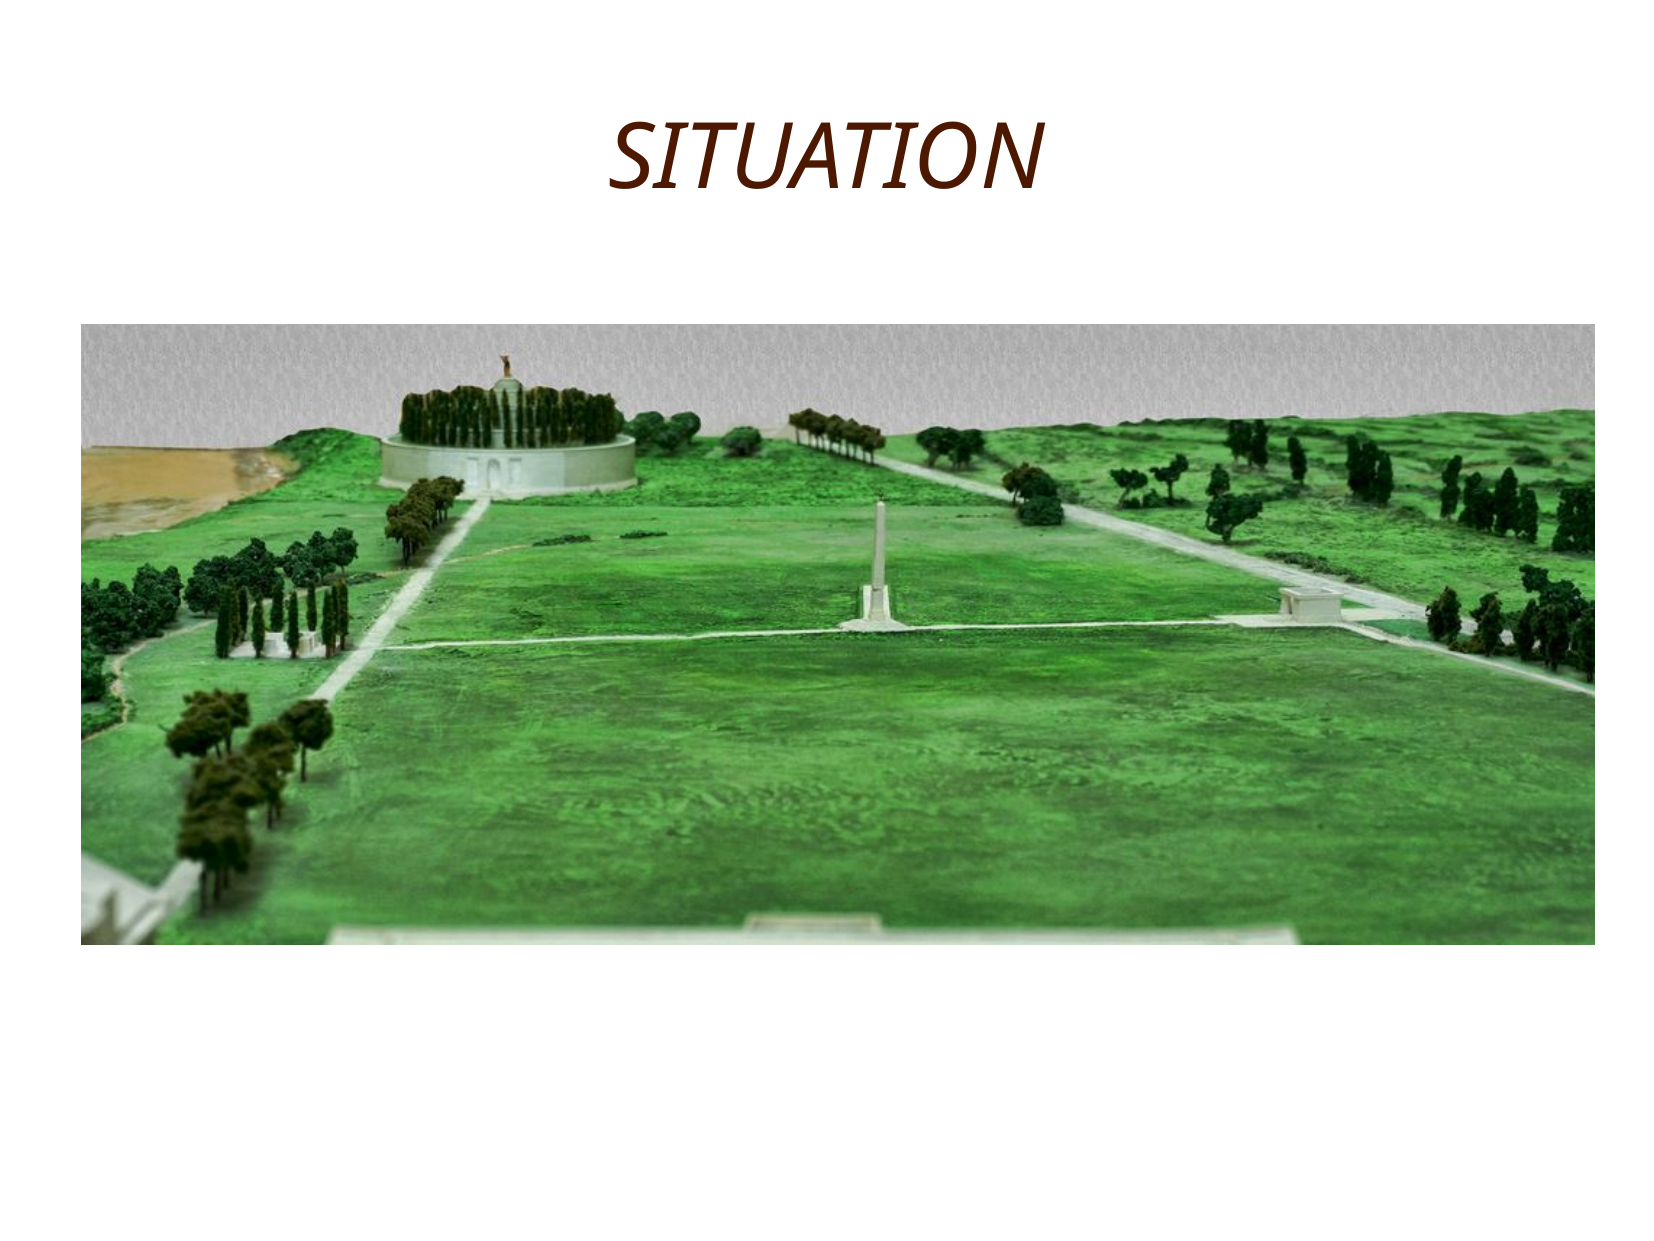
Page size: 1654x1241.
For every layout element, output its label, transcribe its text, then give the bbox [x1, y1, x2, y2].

title SITUATION [82, 49, 1571, 257]
picture [81, 324, 1595, 945]
